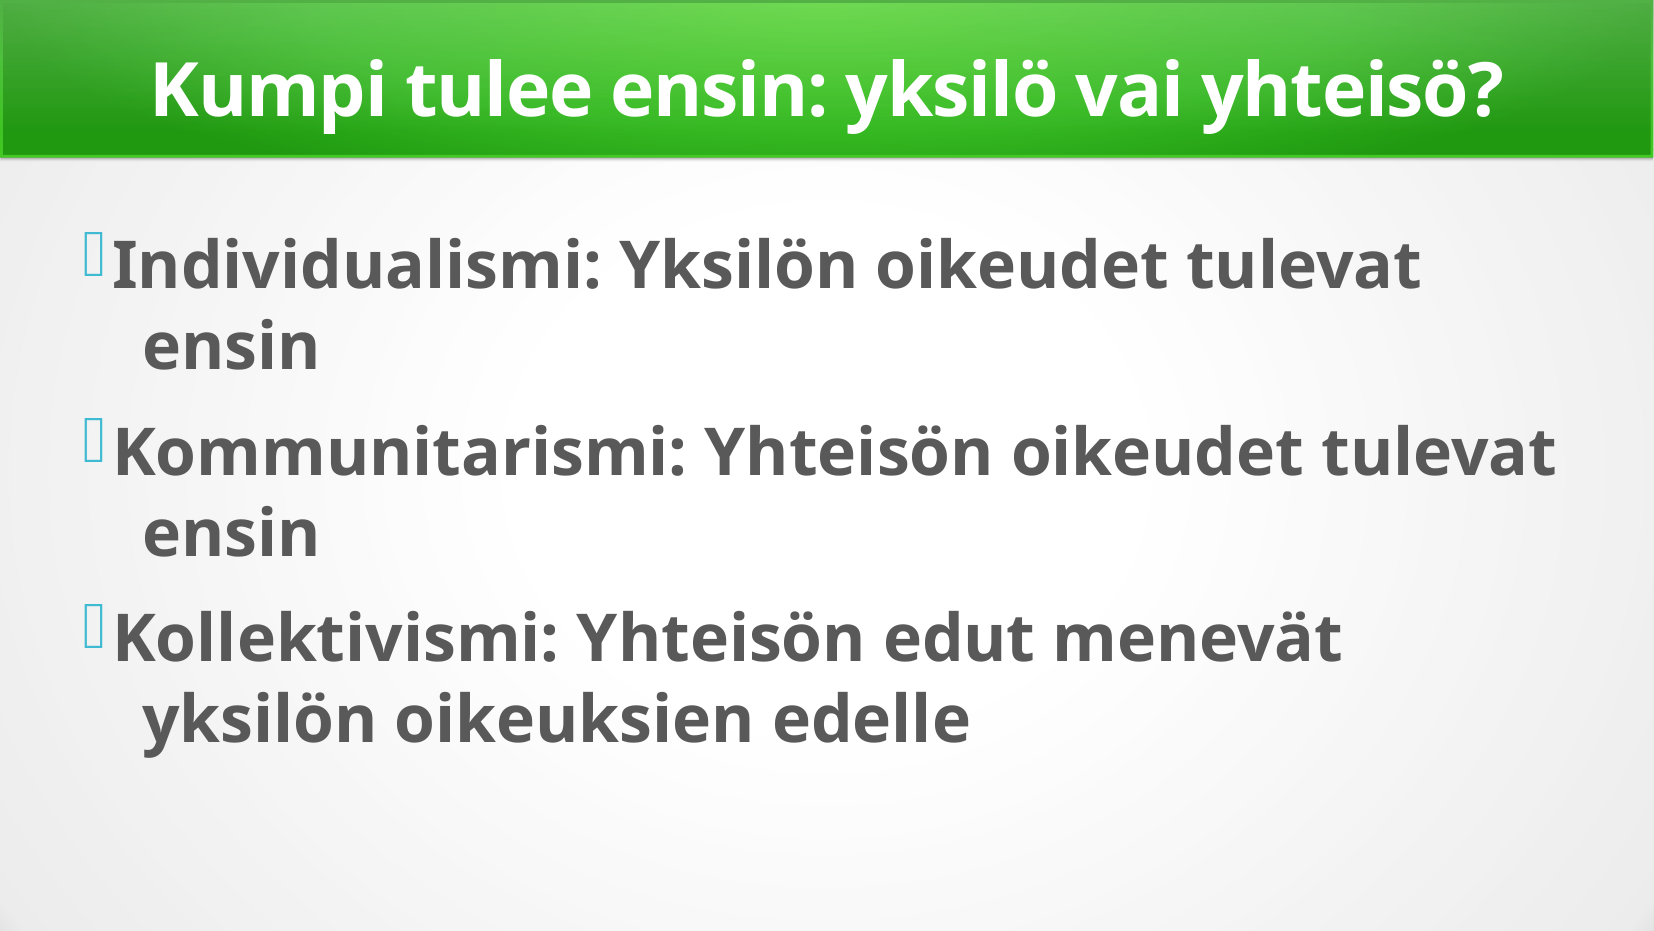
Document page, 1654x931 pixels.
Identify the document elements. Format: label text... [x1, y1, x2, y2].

title Kumpi tulee ensin: yksilö vai yhteisö? [82, 35, 1571, 142]
list Individualismi: Yksilön oikeudet tulevat ensin Kommunitarismi: Yhteisön oikeudet tulevat ensin Kollektivismi: Yhteisön edut menevät yksilön oikeuksien edelle [82, 224, 1571, 764]
